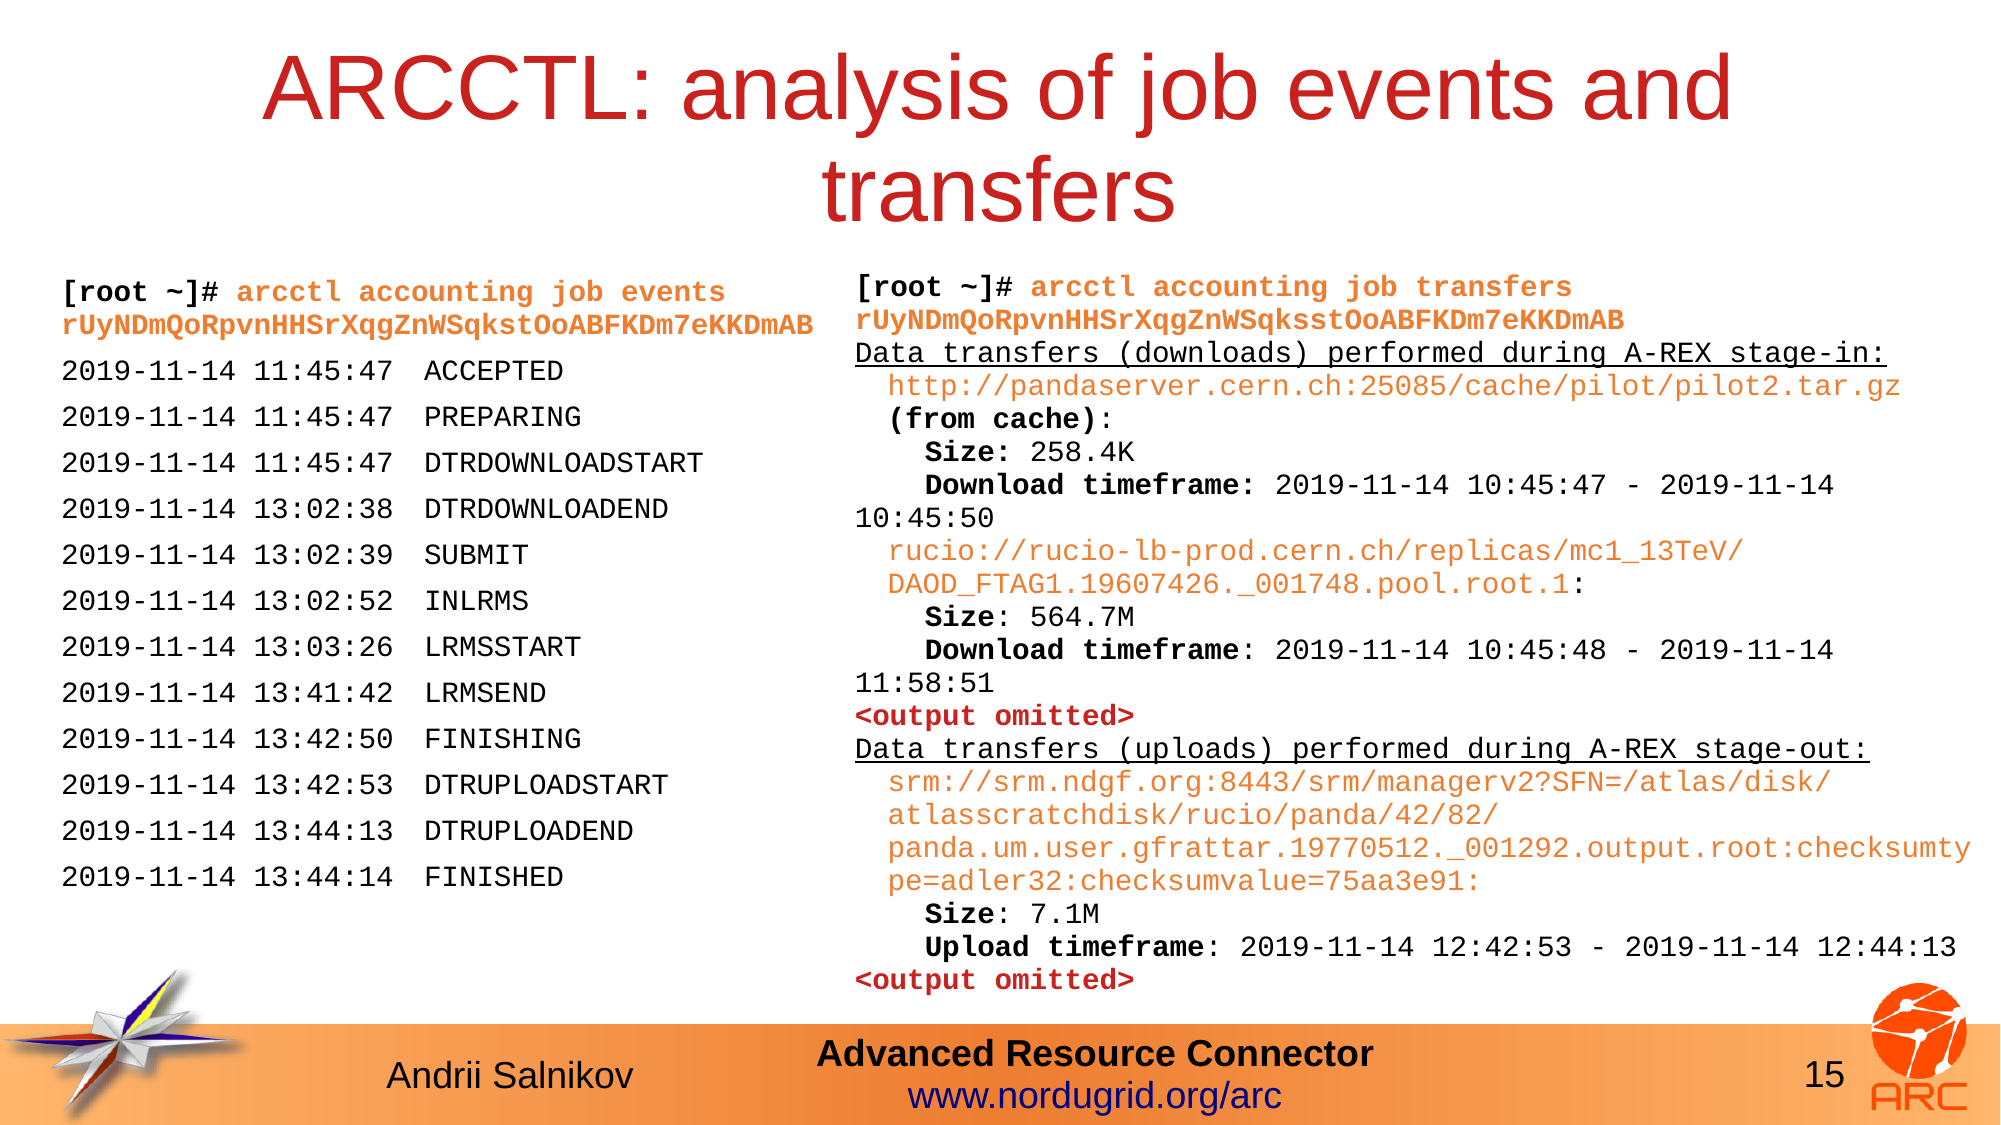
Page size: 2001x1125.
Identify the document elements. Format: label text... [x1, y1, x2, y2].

picture [0, 961, 258, 1125]
text_box [root ~]# arcctl accounting job transfers rUyNDmQoRpvnHHSrXqgZnWSqksstOoABFKDm7eKKDmAB Data transfers (downloads) performed during A-REX stage-in: http://pandaserver.cern.ch:25085/cache/pilot/pilot2.tar.gz (from cache): Size: 258.4K Download timeframe: 2019-11-14 10:45:47 - 2019-11-14 10:45:50 rucio://rucio-lb-prod.cern.ch/replicas/mc1_13TeV/DAOD_FTAG1.19607426._001748.pool.root.1: Size: 564.7M Download timeframe: 2019-11-14 10:45:48 - 2019-11-14 11:58:51 <output omitted> Data transfers (uploads) performed during A-REX stage-out: srm://srm.ndgf.org:8443/srm/managerv2?SFN=/atlas/disk/atlasscratchdisk/rucio/panda/42/82/panda.um.user.gfrattar.19770512._001292.output.root:checksumtype=adler32:checksumvalue=75aa3e91: Size: 7.1M Upload timeframe: 2019-11-14 12:42:53 - 2019-11-14 12:44:13 <output omitted> [840, 263, 2000, 1125]
title ARCCTL: analysis of job events and transfers [99, 36, 1900, 242]
list [root ~]# arcctl accounting job events rUyNDmQoRpvnHHSrXqgZnWSqkstOoABFKDm7eKKDmAB 2019-11-14 11:45:47 ACCEPTED 2019-11-14 11:45:47 PREPARING 2019-11-14 11:45:47 DTRDOWNLOADSTART 2019-11-14 13:02:38 DTRDOWNLOADEND 2019-11-14 13:02:39 SUBMIT 2019-11-14 13:02:52 INLRMS 2019-11-14 13:03:26 LRMSSTART 2019-11-14 13:41:42 LRMSEND 2019-11-14 13:42:50 FINISHING 2019-11-14 13:42:53 DTRUPLOADSTART 2019-11-14 13:44:13 DTRUPLOADEND 2019-11-14 13:44:14 FINISHED [30, 277, 826, 931]
